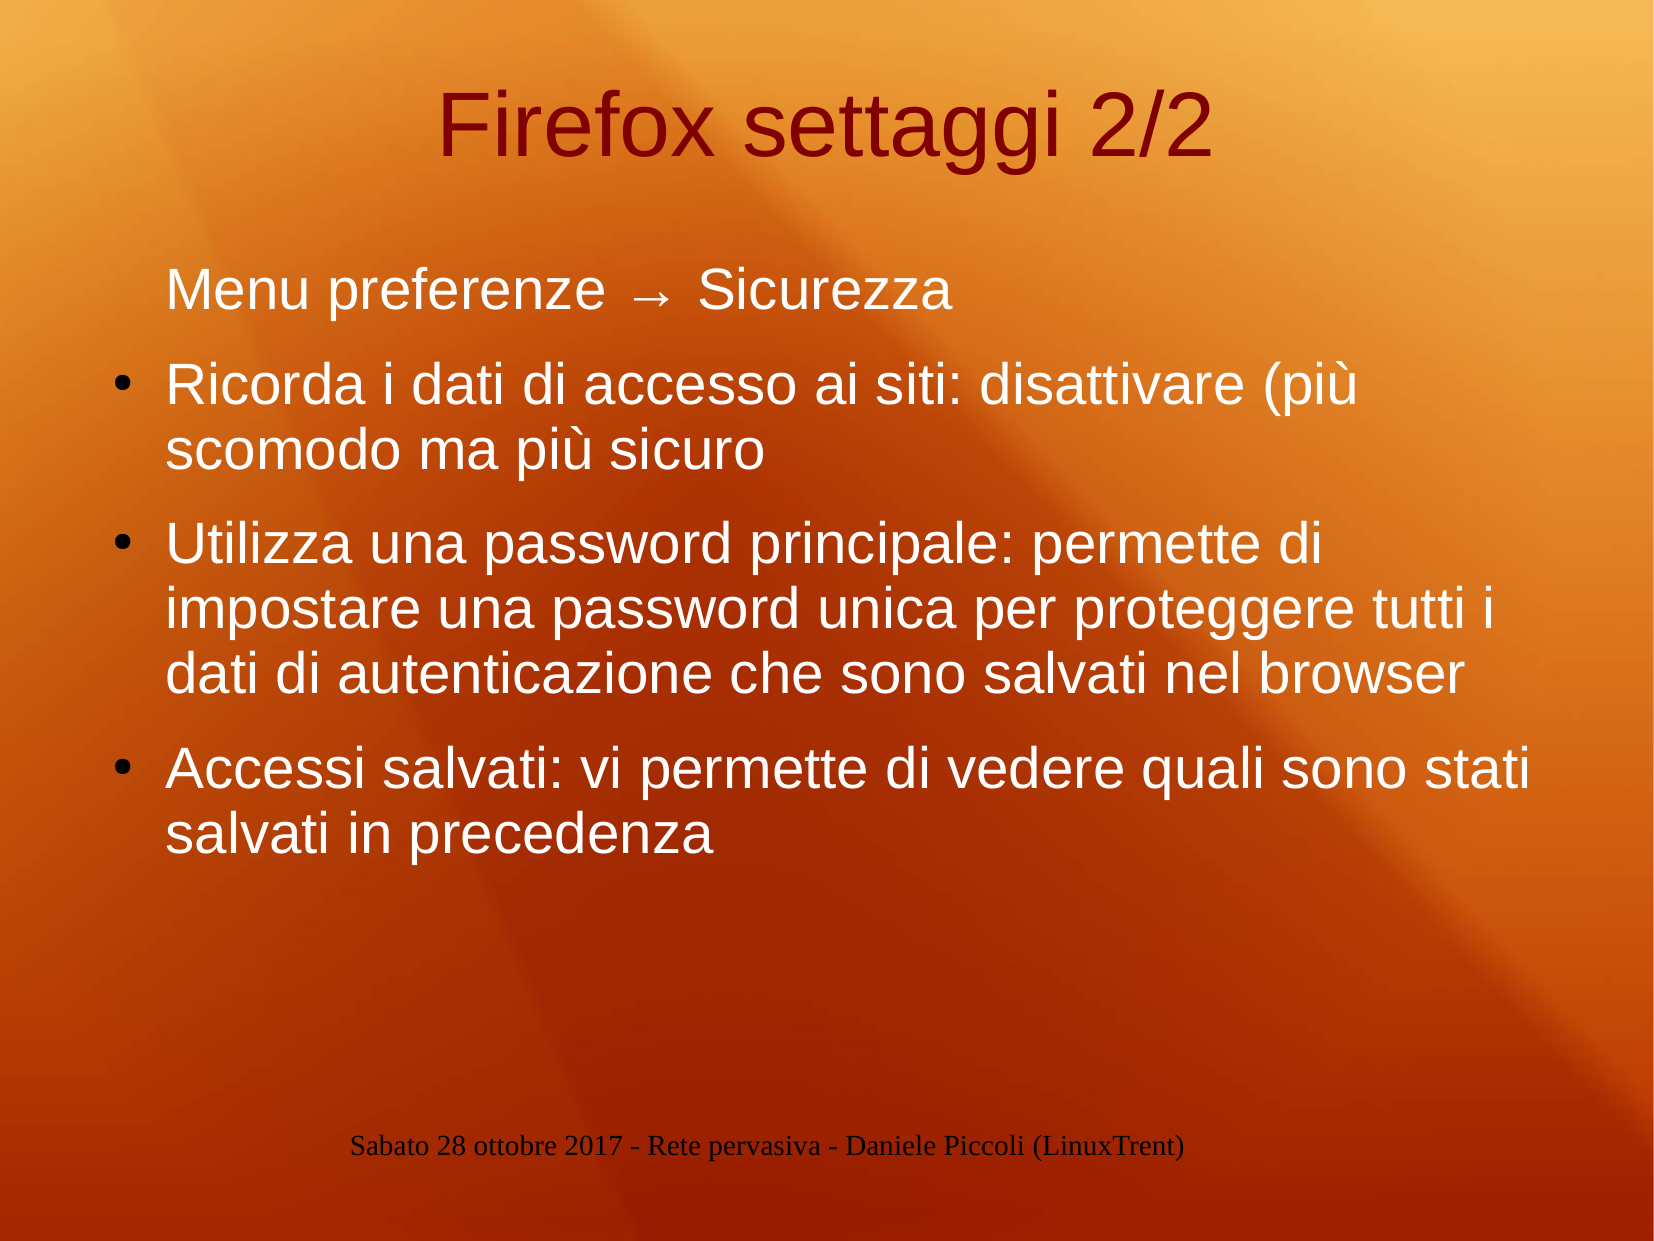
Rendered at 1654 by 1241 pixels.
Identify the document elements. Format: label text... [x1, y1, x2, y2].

title Firefox settaggi 2/2 [82, 49, 1571, 201]
list Menu preferenze → Sicurezza Ricorda i dati di accesso ai siti: disattivare (più scomodo ma più sicuro Utilizza una password principale: permette di impostare una password unica per proteggere tutti i dati di autenticazione che sono salvati nel browser Accessi salvati: vi permette di vedere quali sono stati salvati in precedenza [94, 257, 1583, 945]
picture [0, 0, 1654, 1241]
